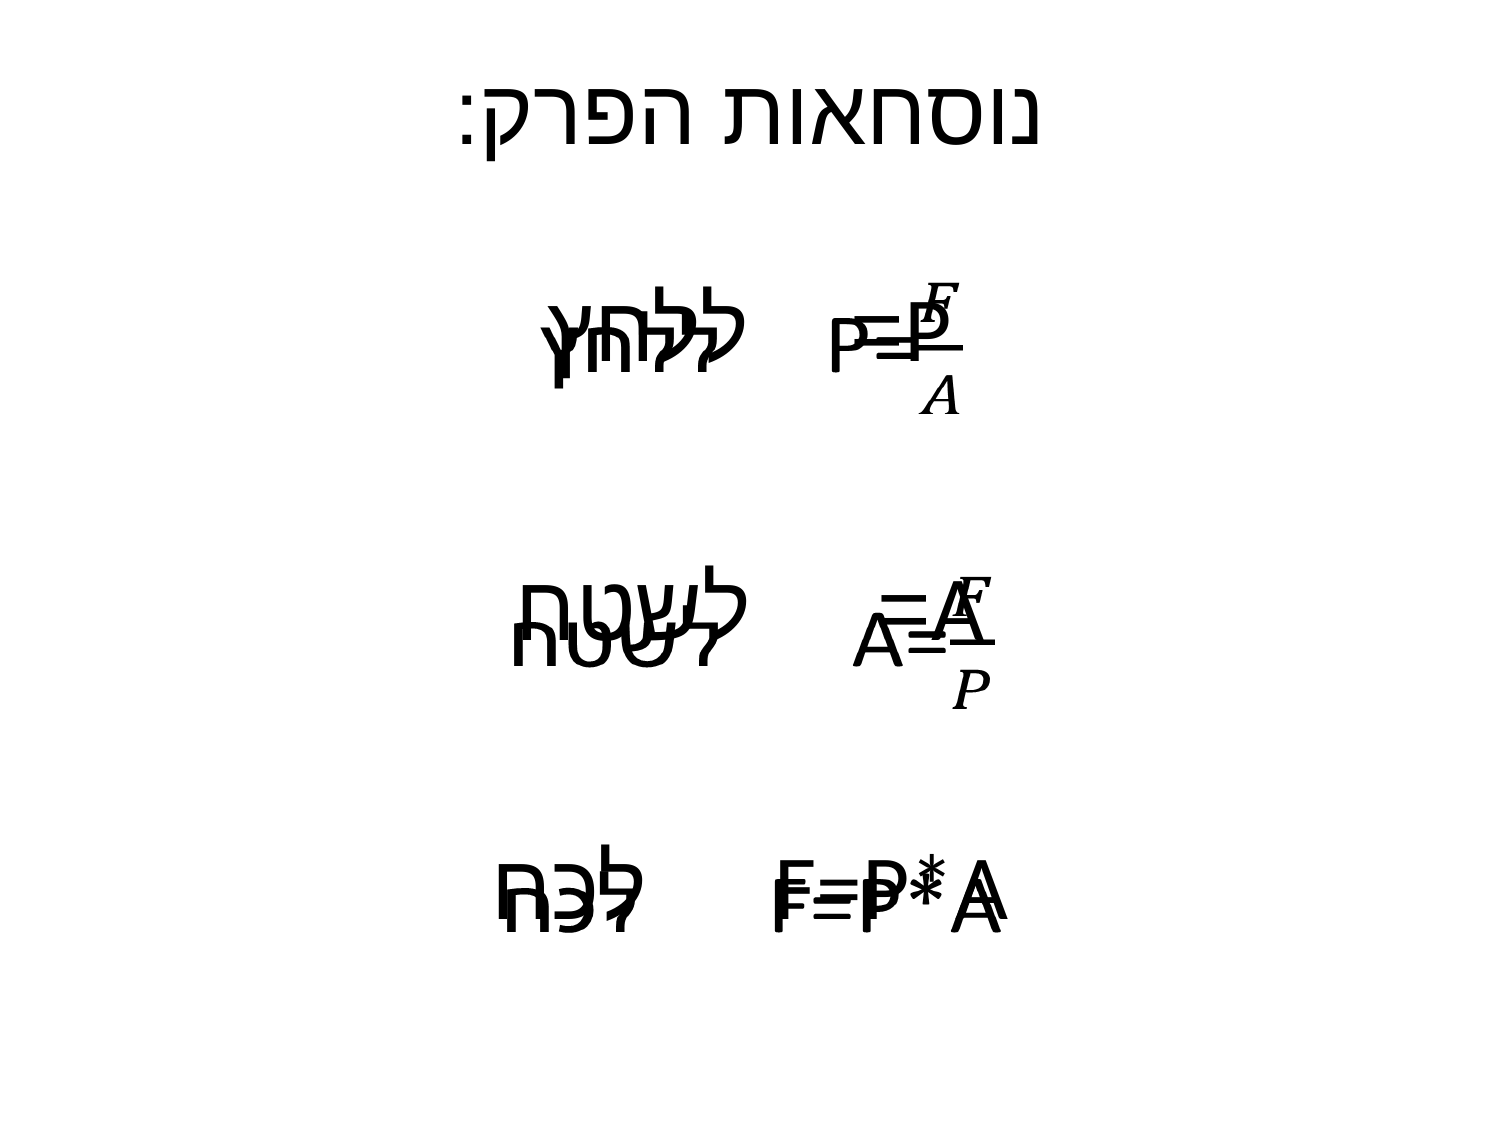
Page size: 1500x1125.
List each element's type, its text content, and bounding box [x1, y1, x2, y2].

list [75, 262, 1425, 1005]
title נוסחאות הפרק: [75, 45, 1425, 233]
